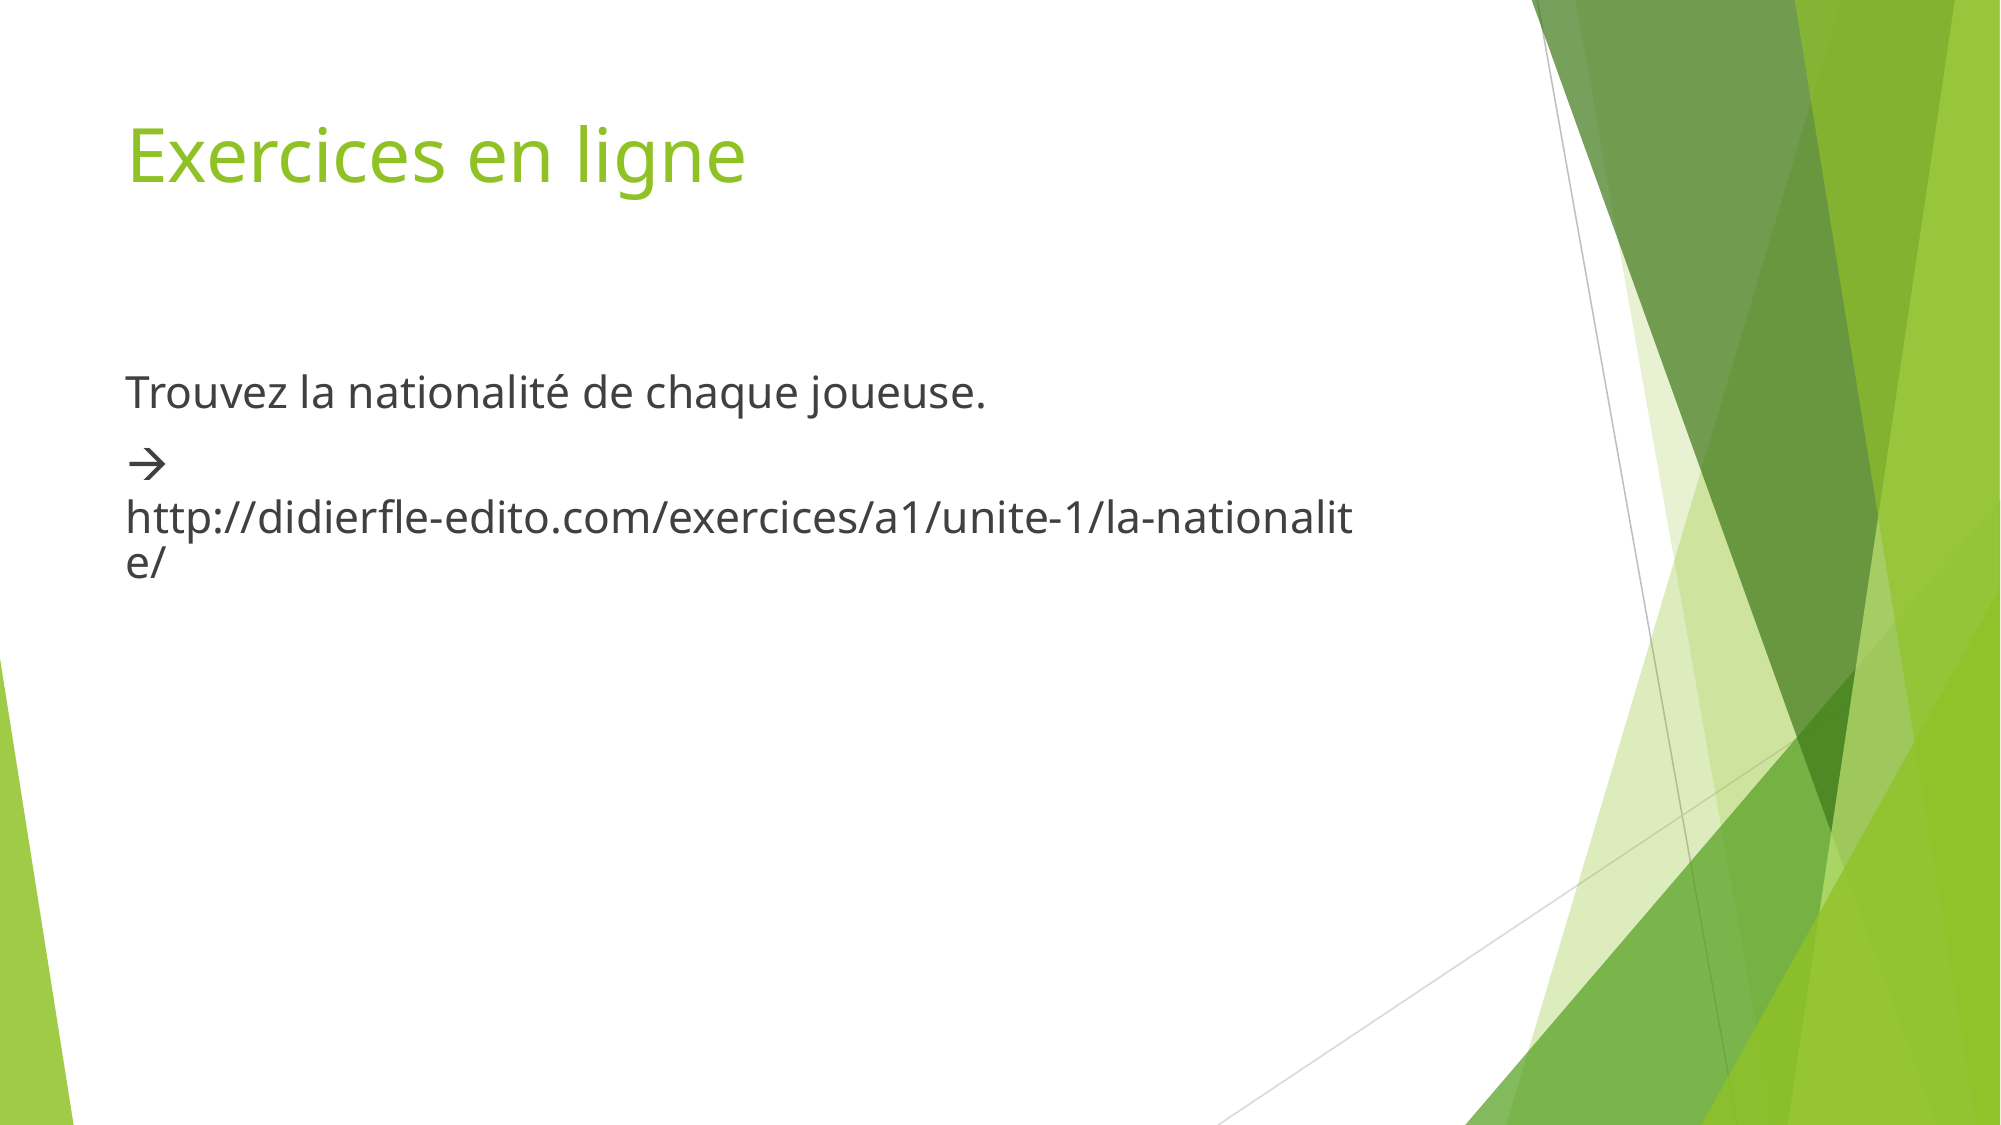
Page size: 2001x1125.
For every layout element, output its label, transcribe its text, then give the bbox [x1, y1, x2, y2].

title Exercices en ligne [111, 99, 1522, 317]
list Trouvez la nationalité de chaque joueuse.  http://didierfle-edito.com/exercices/a1/unite-1/la-nationalite/ [110, 354, 1391, 611]
